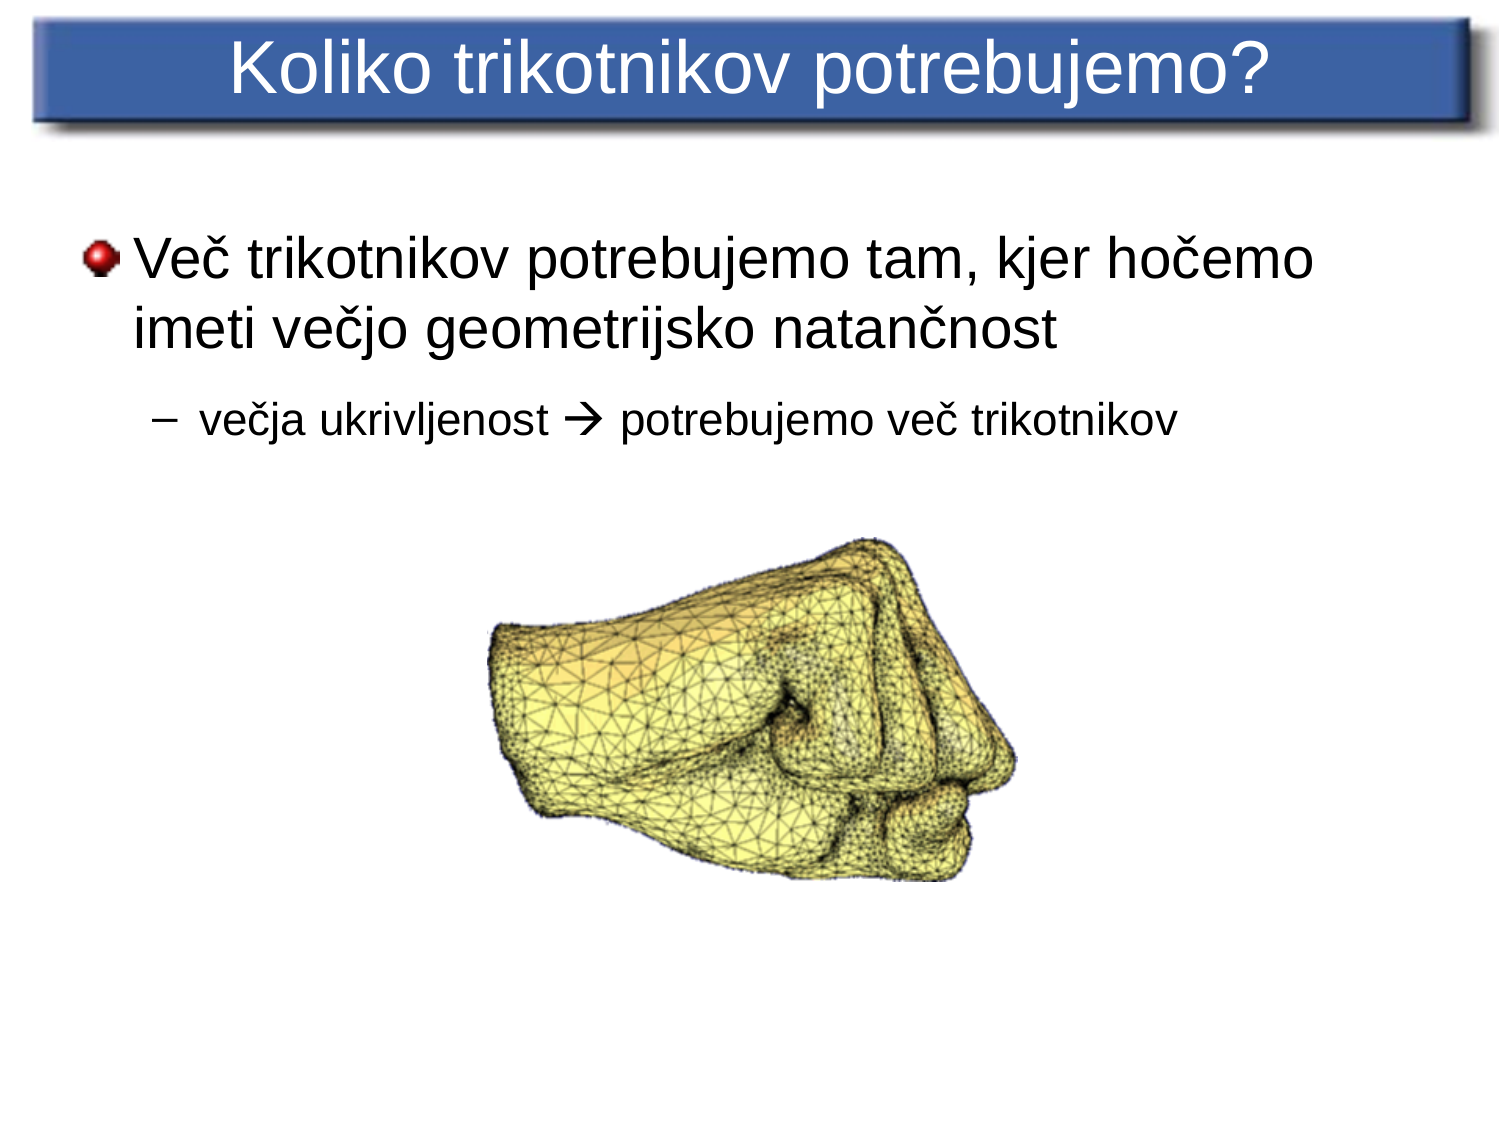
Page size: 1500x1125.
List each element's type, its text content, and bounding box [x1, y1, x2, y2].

list Več trikotnikov potrebujemo tam, kjer hočemo imeti večjo geometrijsko natančnost večja ukrivljenost  potrebujemo več trikotnikov [62, 212, 1413, 955]
picture [31, 116, 1499, 142]
title Koliko trikotnikov potrebujemo? [0, 10, 1500, 116]
text_box [487, 537, 1018, 882]
